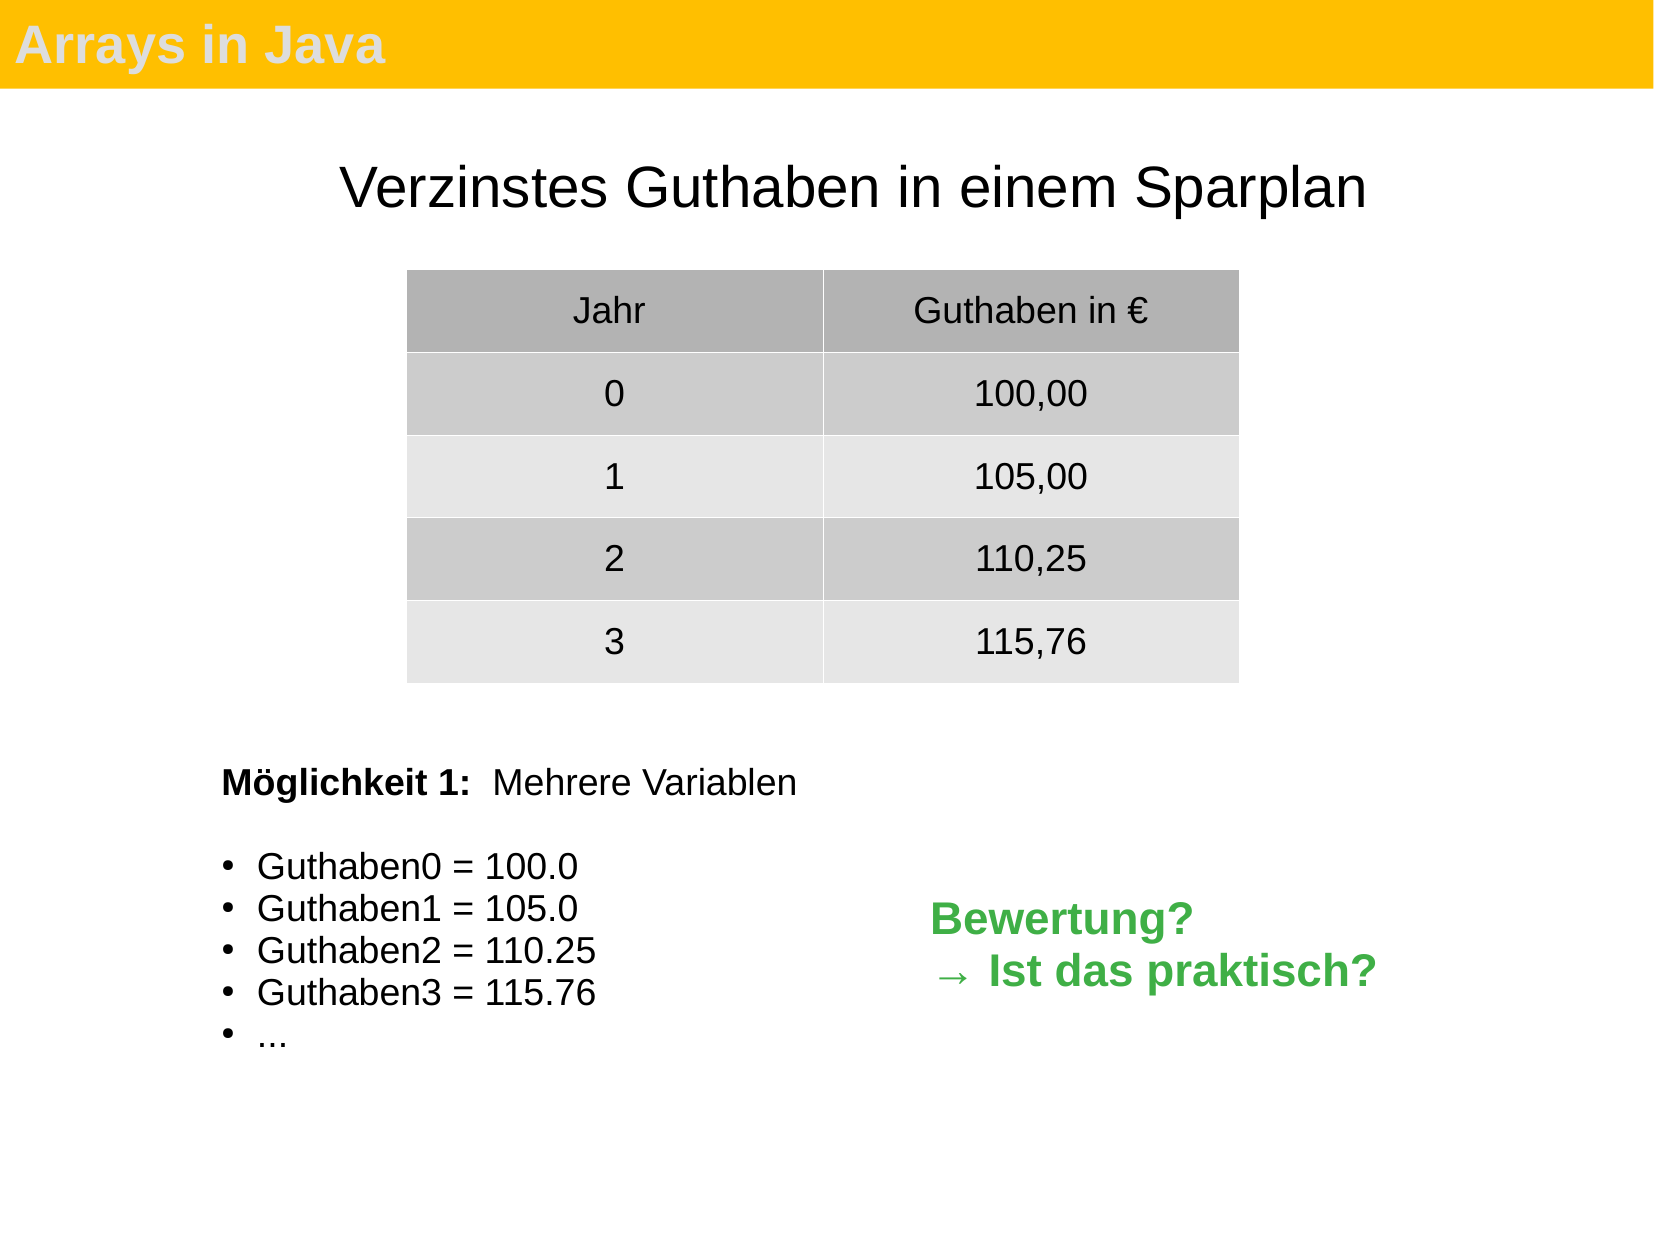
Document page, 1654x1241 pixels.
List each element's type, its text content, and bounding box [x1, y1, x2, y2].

table_cell 105,00 [824, 436, 1239, 517]
table_header Guthaben in € [824, 270, 1239, 352]
text_box Arrays in Java [0, 0, 1654, 89]
table_cell 0 [407, 353, 823, 435]
table_cell 1 [407, 436, 823, 517]
text_box Verzinstes Guthaben in einem Sparplan [324, 147, 1395, 228]
table_cell 115,76 [824, 601, 1239, 683]
table_cell 100,00 [824, 353, 1239, 435]
table_header Jahr [407, 270, 823, 352]
text_box Bewertung? → Ist das praktisch? [915, 885, 1447, 1004]
text_box Möglichkeit 1: Mehrere Variablen Guthaben0 = 100.0 Guthaben1 = 105.0 Guthaben2 = 110.25 Guthaben3 = 115.76 ... [206, 754, 1152, 1063]
table_cell 3 [407, 601, 823, 683]
table_cell 2 [407, 518, 823, 600]
table_cell 110,25 [824, 518, 1239, 600]
